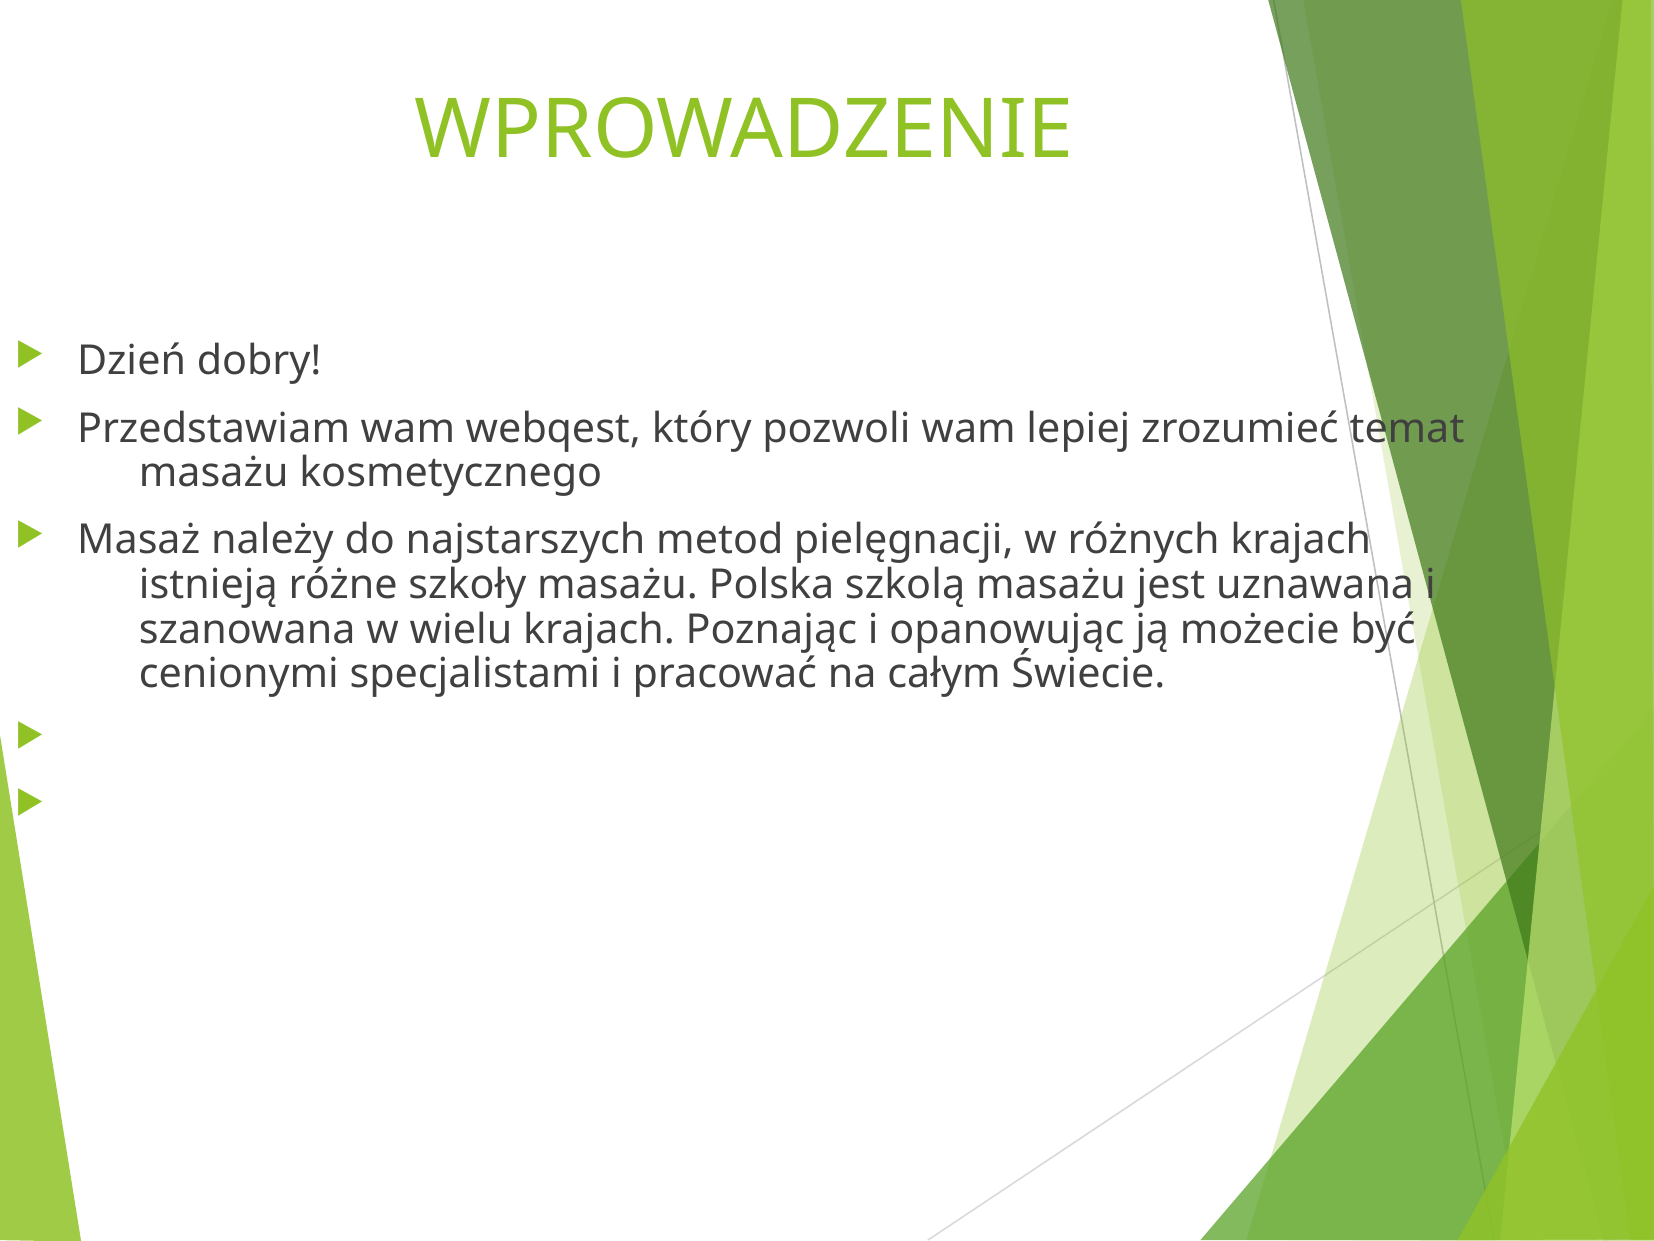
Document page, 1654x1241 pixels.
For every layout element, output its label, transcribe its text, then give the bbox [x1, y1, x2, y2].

list Dzień dobry! Przedstawiam wam webqest, który pozwoli wam lepiej zrozumieć temat masażu kosmetycznego Masaż należy do najstarszych metod pielęgnacji, w różnych krajach istnieją różne szkoły masażu. Polska szkolą masażu jest uznawana i szanowana w wielu krajach. Poznając i opanowując ją możecie być cenionymi specjalistami i pracować na całym Świecie. [0, 331, 1489, 1099]
title WPROWADZENIE [0, 66, 1489, 275]
